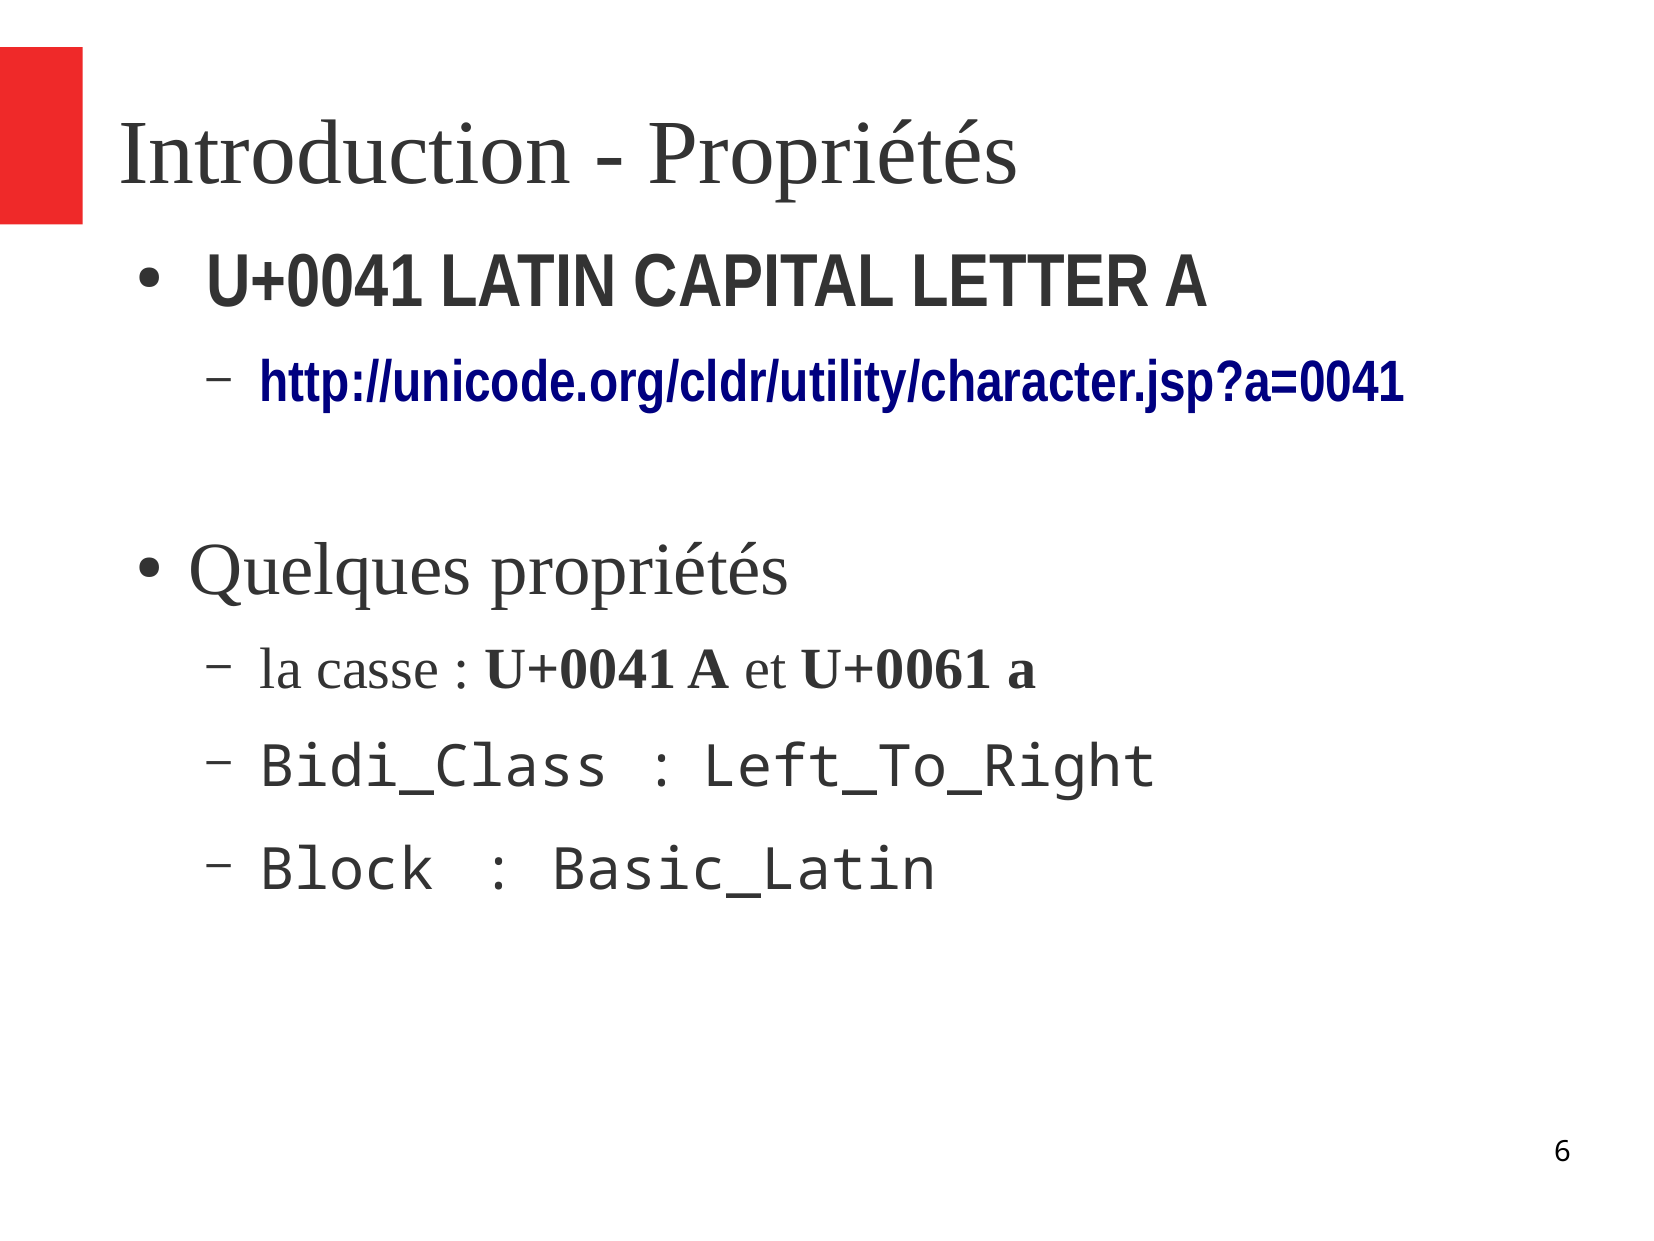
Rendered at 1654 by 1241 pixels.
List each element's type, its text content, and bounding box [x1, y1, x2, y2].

list U+0041 LATIN CAPITAL LETTER A http://unicode.org/cldr/utility/character.jsp?a=0041 Quelques propriétés la casse : U+0041 A et U+0061 a Bidi_Class : Left_To_Right Block : Basic_Latin [118, 236, 1536, 1158]
title Introduction - Propriétés [118, 49, 1571, 257]
